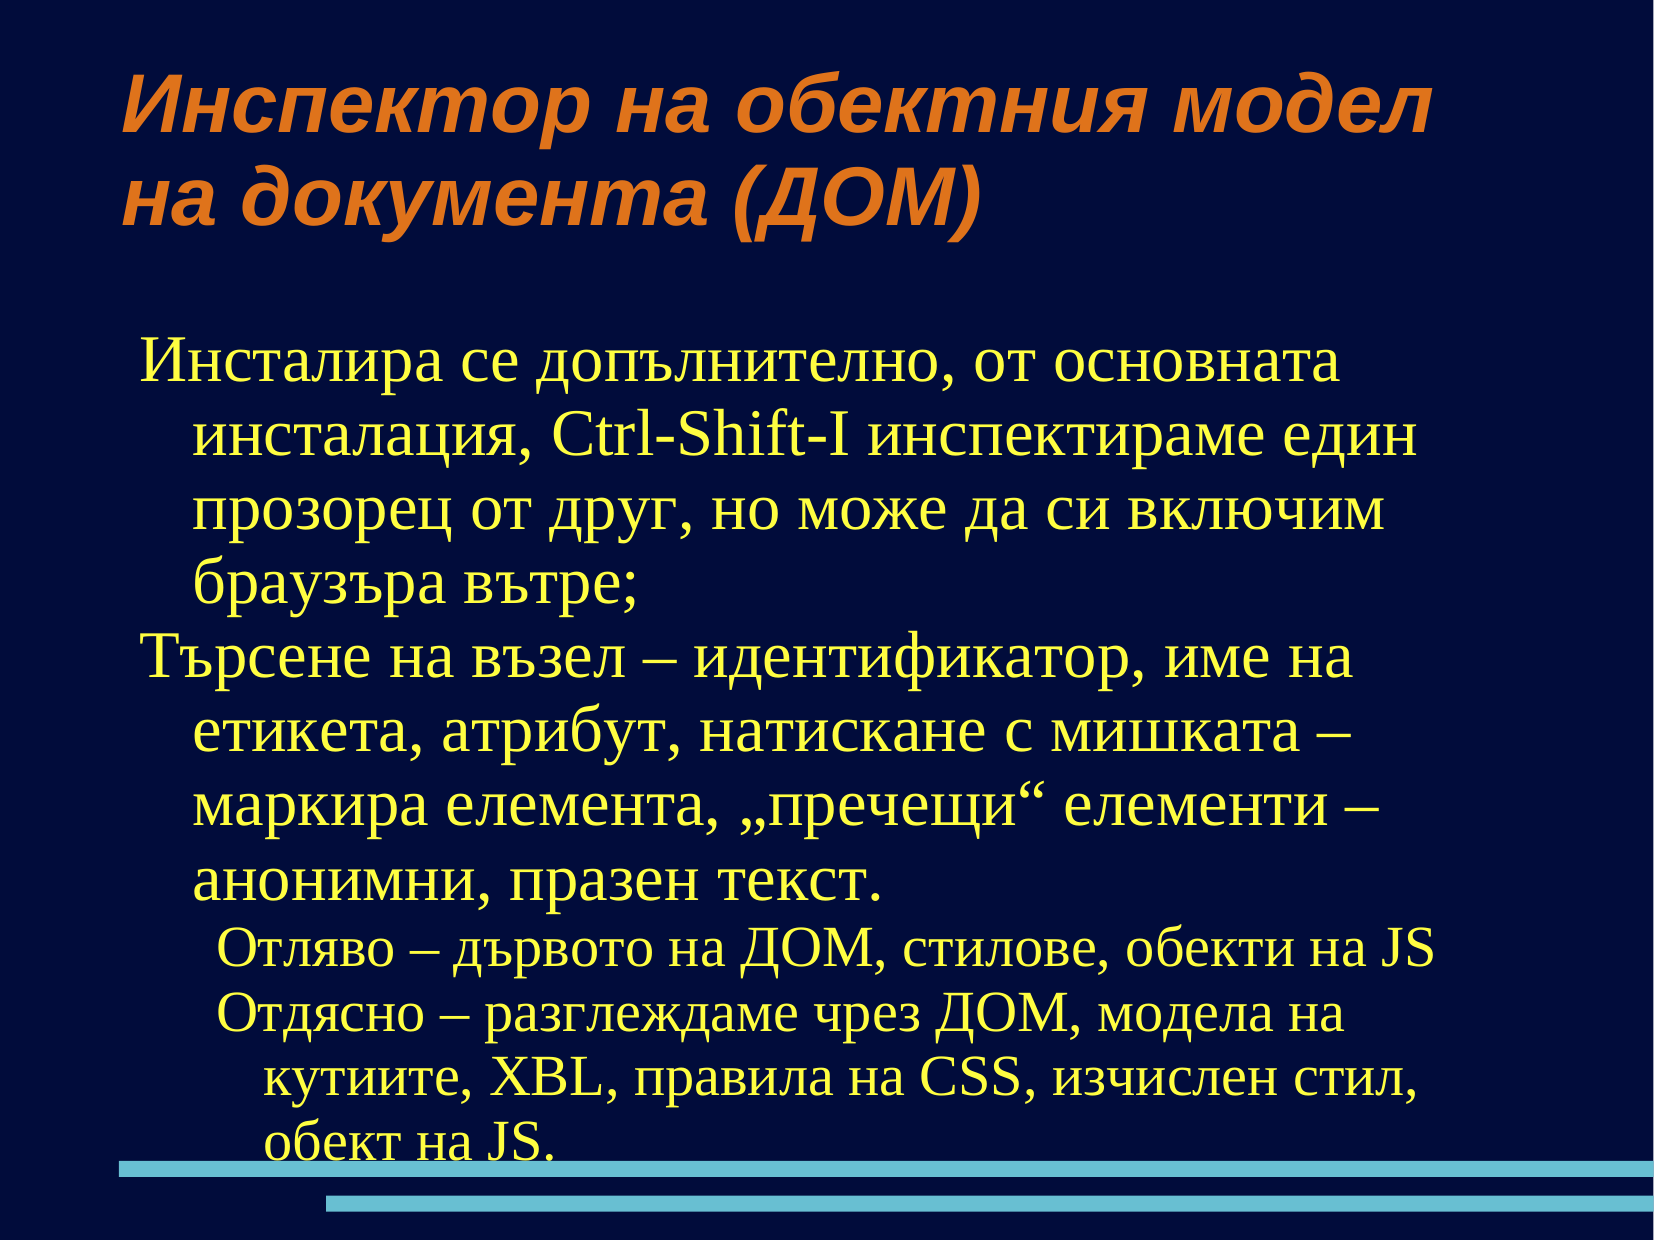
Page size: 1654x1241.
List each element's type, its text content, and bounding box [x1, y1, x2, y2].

title Инспектор на обектния модел на документа (ДОМ) [121, 24, 1534, 276]
list Инсталира се допълнително, от основната инсталация, Ctrl-Shift-I инспектираме един прозорец от друг, но може да си включим браузъра вътре; Търсене на възел – идентификатор, име на етикета, атрибут, натискане с мишката – маркира елемента, „пречещи“ елементи – анонимни, празен текст. Отляво – дървото на ДОМ, стилове, обекти на JS Отдясно – разглеждаме чрез ДОМ, модела на кутиите, XBL, правила на CSS, изчислен стил, обект на JS. [121, 322, 1561, 1241]
